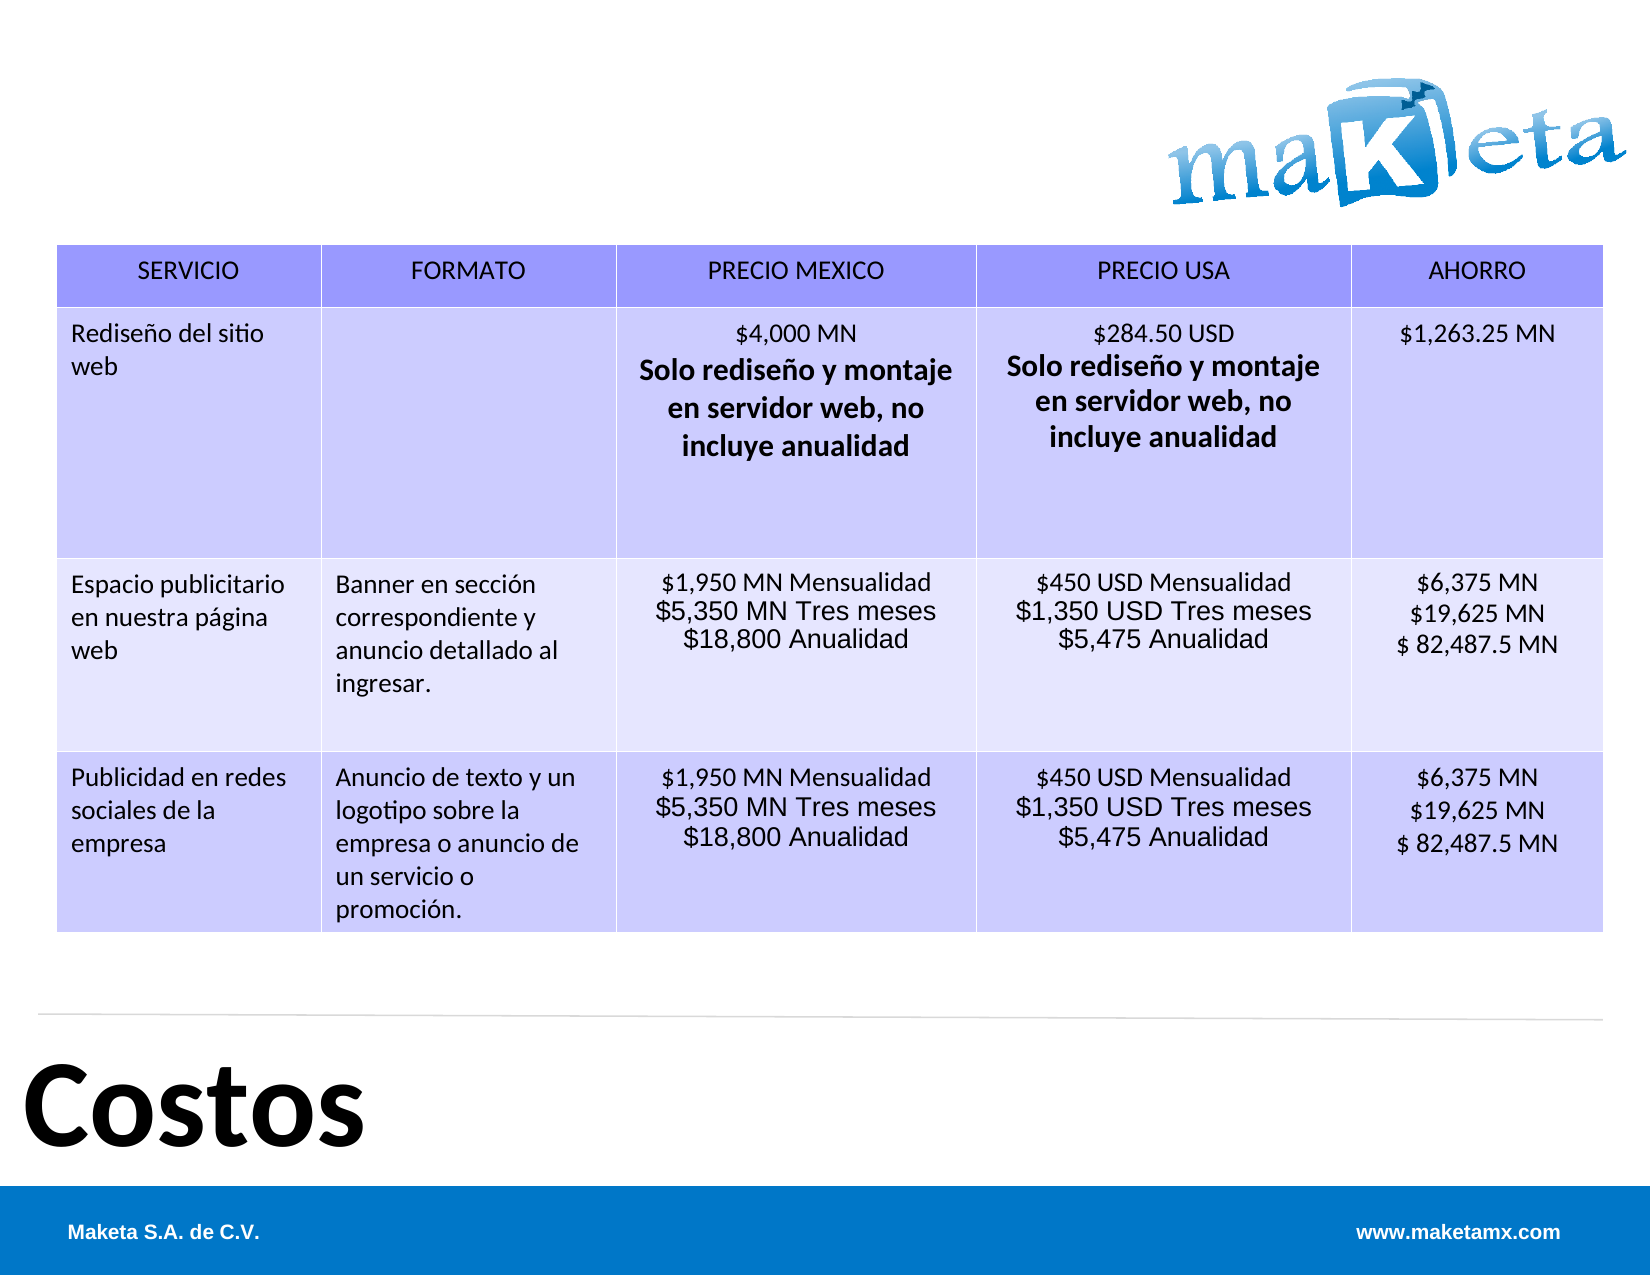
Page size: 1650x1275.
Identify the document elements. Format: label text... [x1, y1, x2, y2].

table_cell $1,950 MN Mensualidad $5,350 MN Tres meses $18,800 Anualidad [617, 559, 976, 751]
table_cell $6,375 MN $19,625 MN $ 82,487.5 MN [1352, 752, 1603, 932]
table_cell $4,000 MN Solo rediseño y montaje en servidor web, no incluye anualidad [617, 308, 976, 558]
table_cell $450 USD Mensualidad $1,350 USD Tres meses $5,475 Anualidad [977, 559, 1351, 751]
table_cell $6,375 MN $19,625 MN $ 82,487.5 MN [1352, 559, 1603, 751]
table_cell Rediseño del sitio web [57, 308, 321, 558]
text_box Costos [8, 1013, 945, 1180]
table_cell Banner en sección correspondiente y anuncio detallado al ingresar. [322, 559, 616, 751]
table_cell Publicidad en redes sociales de la empresa [57, 752, 321, 932]
table_cell Anuncio de texto y un logotipo sobre la empresa o anuncio de un servicio o promoción. [322, 752, 616, 932]
table_header AHORRO [1352, 245, 1603, 307]
picture [0, 1186, 1650, 1275]
table_header PRECIO USA [977, 245, 1351, 307]
table_cell $284.50 USD Solo rediseño y montaje en servidor web, no incluye anualidad [977, 308, 1351, 558]
table_header FORMATO [322, 245, 616, 307]
table_cell [322, 308, 616, 558]
table_header PRECIO MEXICO [617, 245, 976, 307]
table_cell Espacio publicitario en nuestra página web [57, 559, 321, 751]
table_header SERVICIO [57, 245, 321, 307]
table_cell $450 USD Mensualidad $1,350 USD Tres meses $5,475 Anualidad [977, 752, 1351, 932]
picture [1166, 65, 1627, 224]
table_cell $1,950 MN Mensualidad $5,350 MN Tres meses $18,800 Anualidad [617, 752, 976, 932]
table_cell $1,263.25 MN [1352, 308, 1603, 558]
